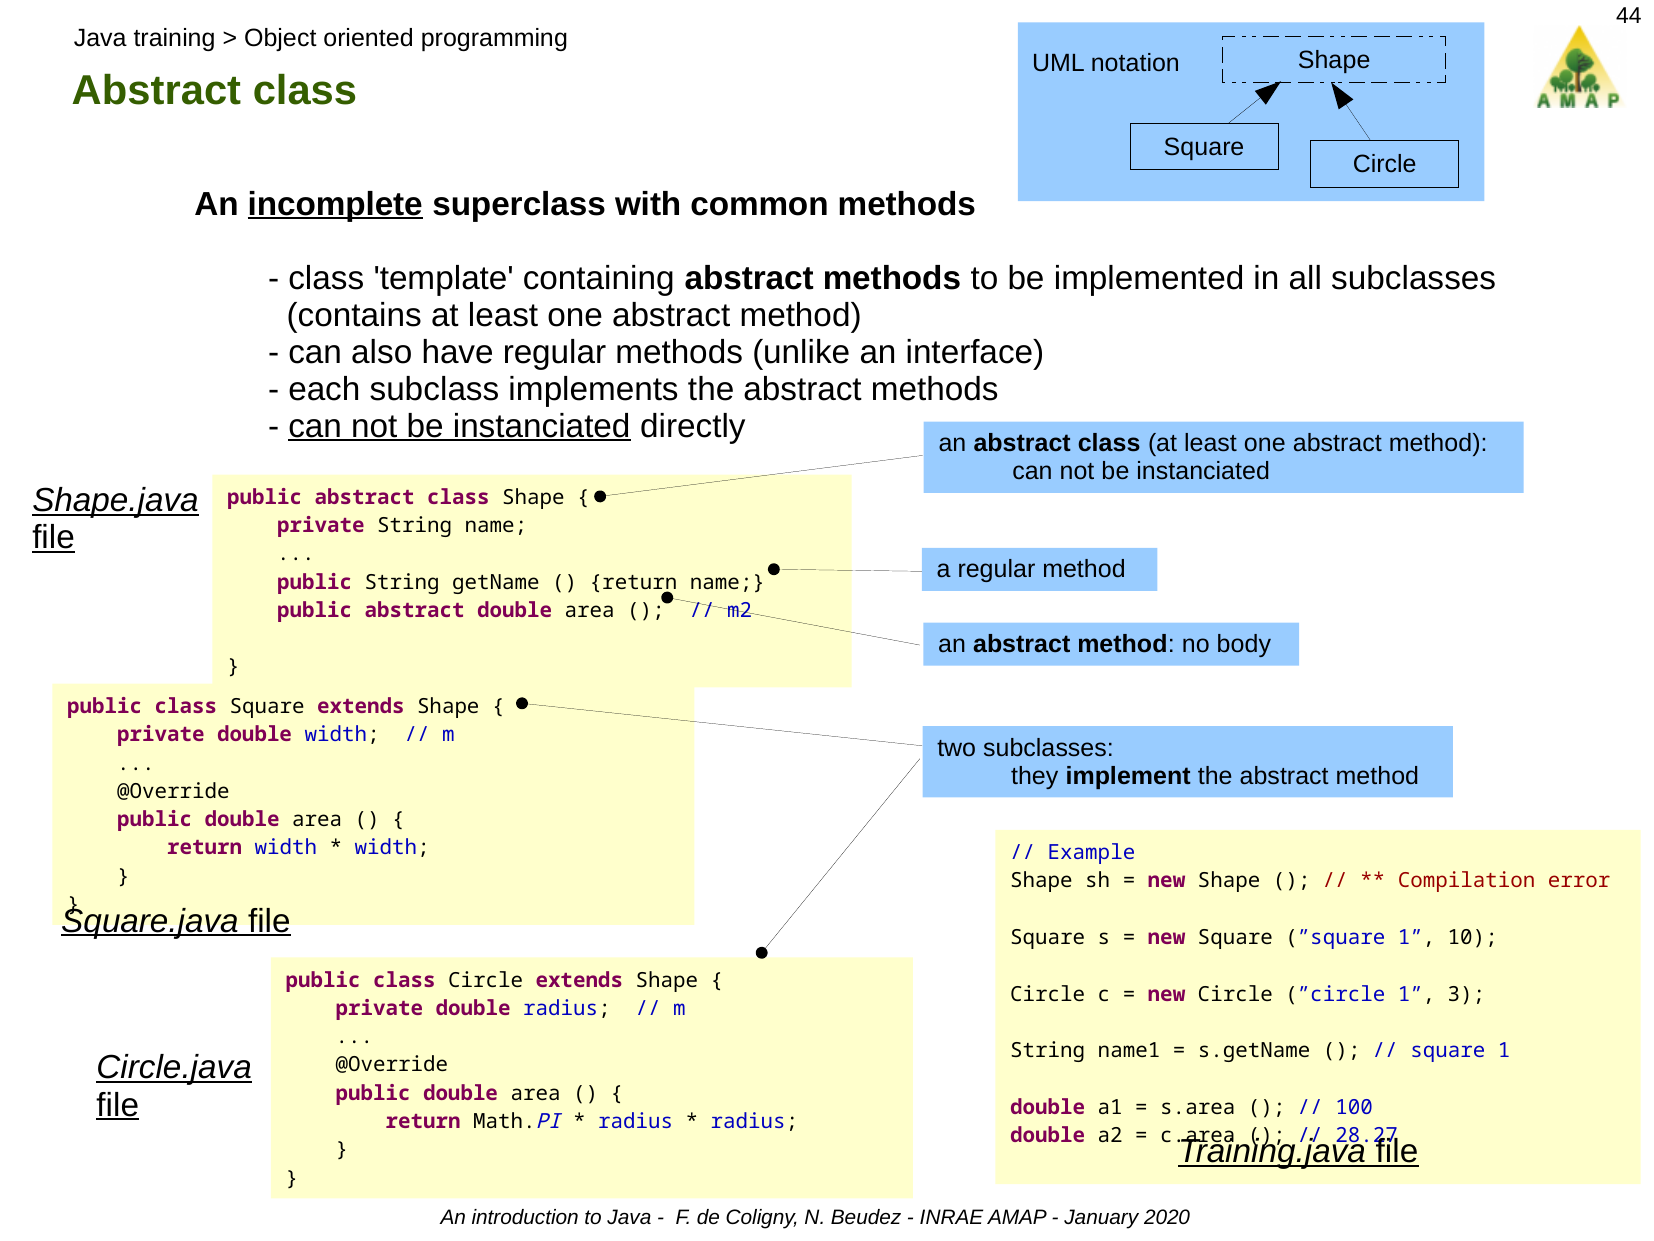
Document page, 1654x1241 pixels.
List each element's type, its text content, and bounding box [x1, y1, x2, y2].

text_box Circle [1310, 140, 1459, 188]
text_box an abstract class (at least one abstract method): can not be instanciated [923, 421, 1524, 493]
text_box // Example Shape sh = new Shape (); // ** Compilation error Square s = new Square (”square 1”, 10); Circle c = new Circle (”circle 1”, 3); String name1 = s.getName (); // square 1 double a1 = s.area (); // 100 double a2 = c.area (); // 28.27 [995, 829, 1641, 1139]
text_box An incomplete superclass with common methods - class 'template' containing abstract methods to be implemented in all subclasses (contains at least one abstract method) - can also have regular methods (unlike an interface) - each subclass implements the abstract methods - can not be instanciated directly [179, 177, 1578, 452]
text_box two subclasses: they implement the abstract method [922, 726, 1453, 798]
text_box Shape [1222, 36, 1446, 83]
text_box a regular method [921, 547, 1158, 591]
text_box public class Circle extends Shape { private double radius; // m ... @Override public double area () { return Math.PI * radius * radius; } } [270, 957, 913, 1169]
text_box an abstract method: no body [923, 622, 1300, 666]
text_box [1017, 22, 1485, 59]
text_box Square [1130, 123, 1279, 170]
text_box [1359, 121, 1485, 177]
text_box Shape.java file [17, 474, 231, 564]
text_box Abstract class [1334, 59, 1513, 121]
text_box Circle.java file [81, 1041, 276, 1131]
text_box Square.java file [46, 894, 376, 947]
picture [1533, 25, 1627, 108]
text_box Training.java file [1163, 1125, 1493, 1178]
text_box [1017, 121, 1369, 177]
text_box public abstract class Shape { private String name; ... public String getName () {return name;} public abstract double area (); // m2 } [212, 474, 852, 661]
text_box Abstract class [1233, 83, 1356, 121]
text_box public class Square extends Shape { private double width; // m ... @Override public double area () { return width * width; } } [52, 683, 695, 895]
text_box Abstract class [56, 59, 1273, 121]
text_box UML notation [1000, 41, 1195, 85]
text_box Java training > Object oriented programming [59, 16, 1004, 60]
